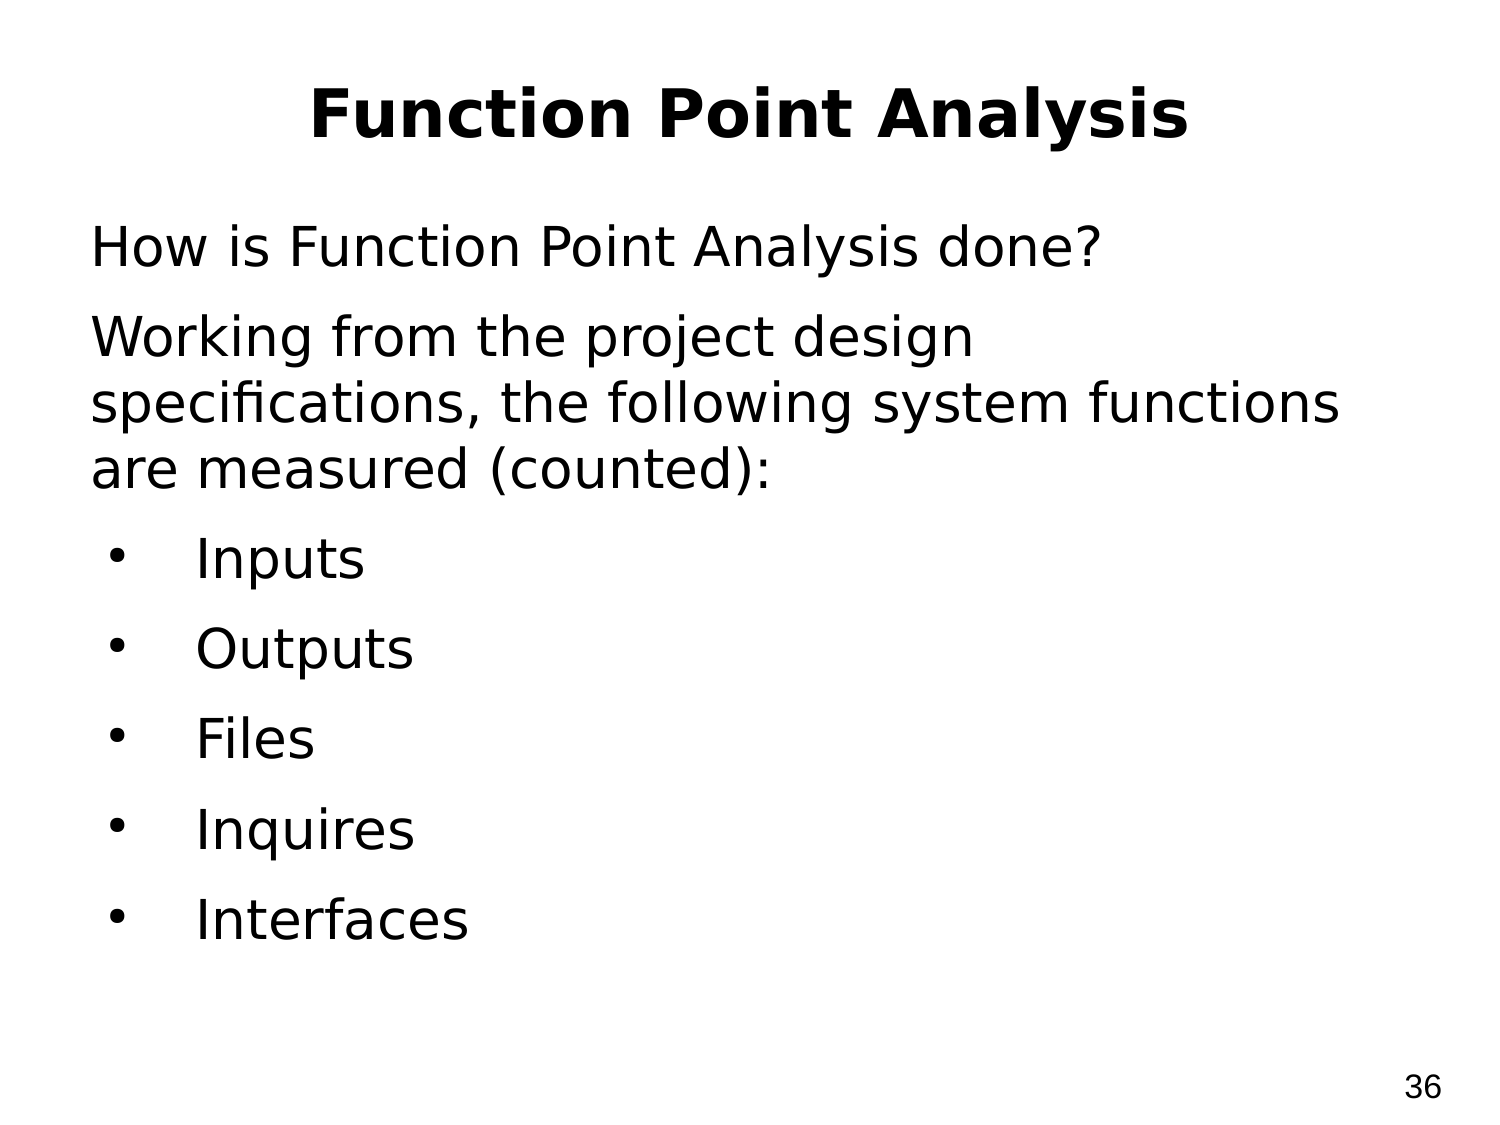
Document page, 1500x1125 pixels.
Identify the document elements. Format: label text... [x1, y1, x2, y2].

list How is Function Point Analysis done? Working from the project design specifications, the following system functions are measured (counted): Inputs Outputs Files Inquires Interfaces [75, 204, 1395, 1075]
title Function Point Analysis [75, 44, 1425, 177]
